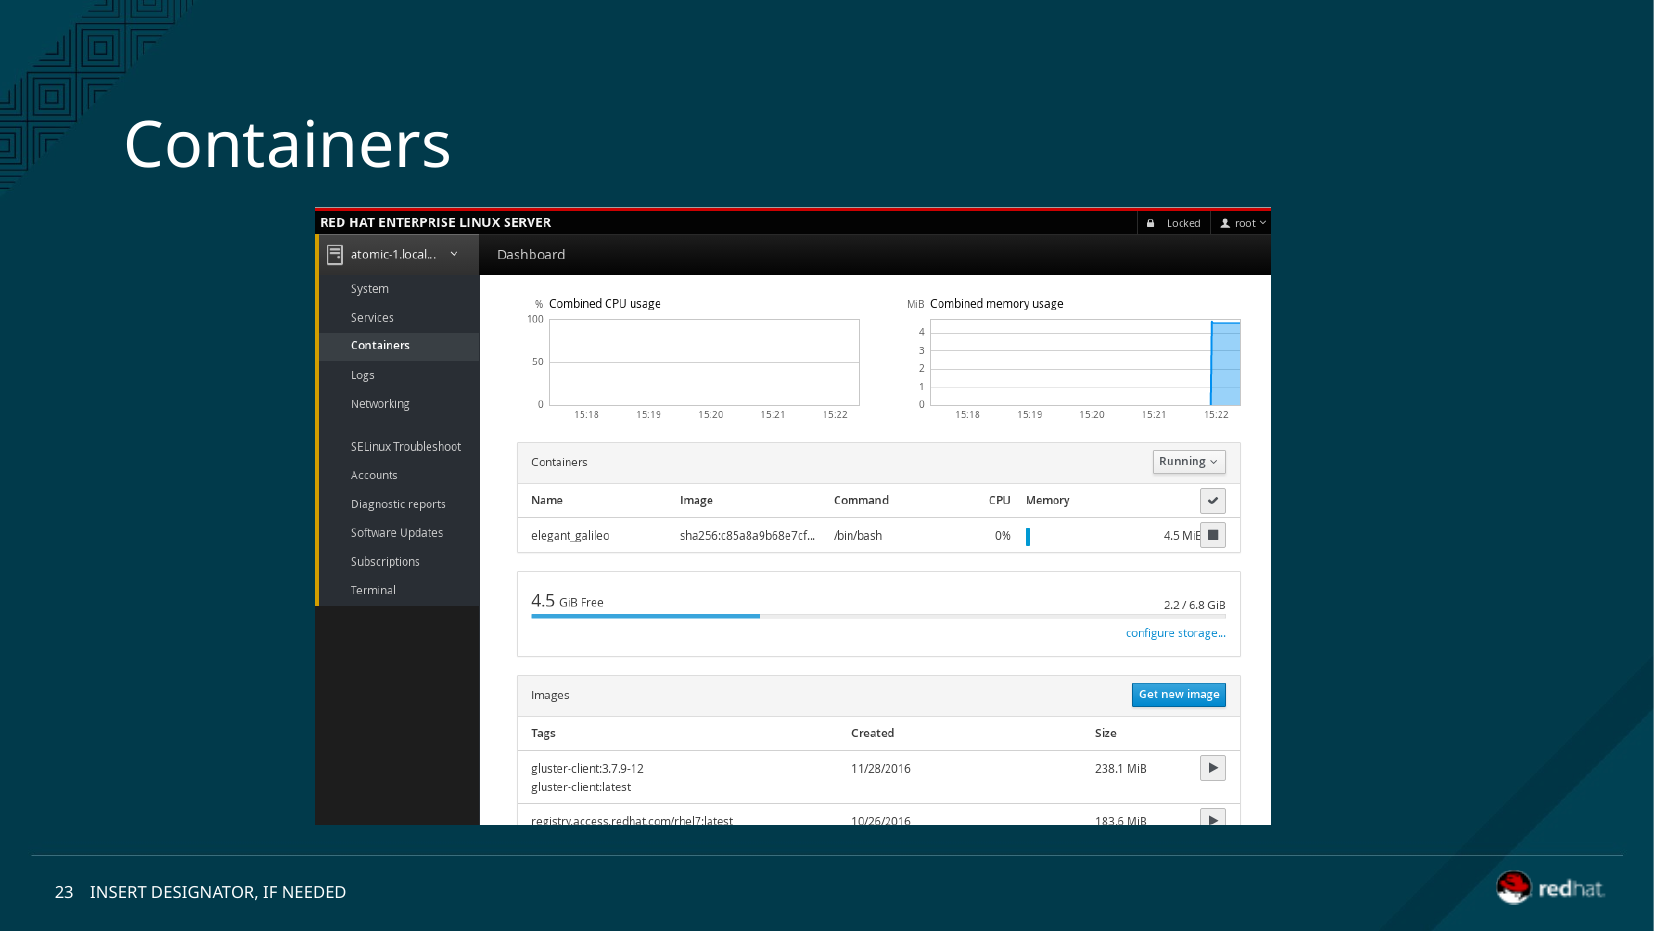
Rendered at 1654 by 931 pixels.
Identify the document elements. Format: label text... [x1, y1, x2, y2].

picture [1497, 871, 1532, 904]
picture [1540, 879, 1605, 897]
picture [316, 208, 1270, 824]
picture [70, 33, 74, 61]
title Containers [124, 0, 1530, 187]
